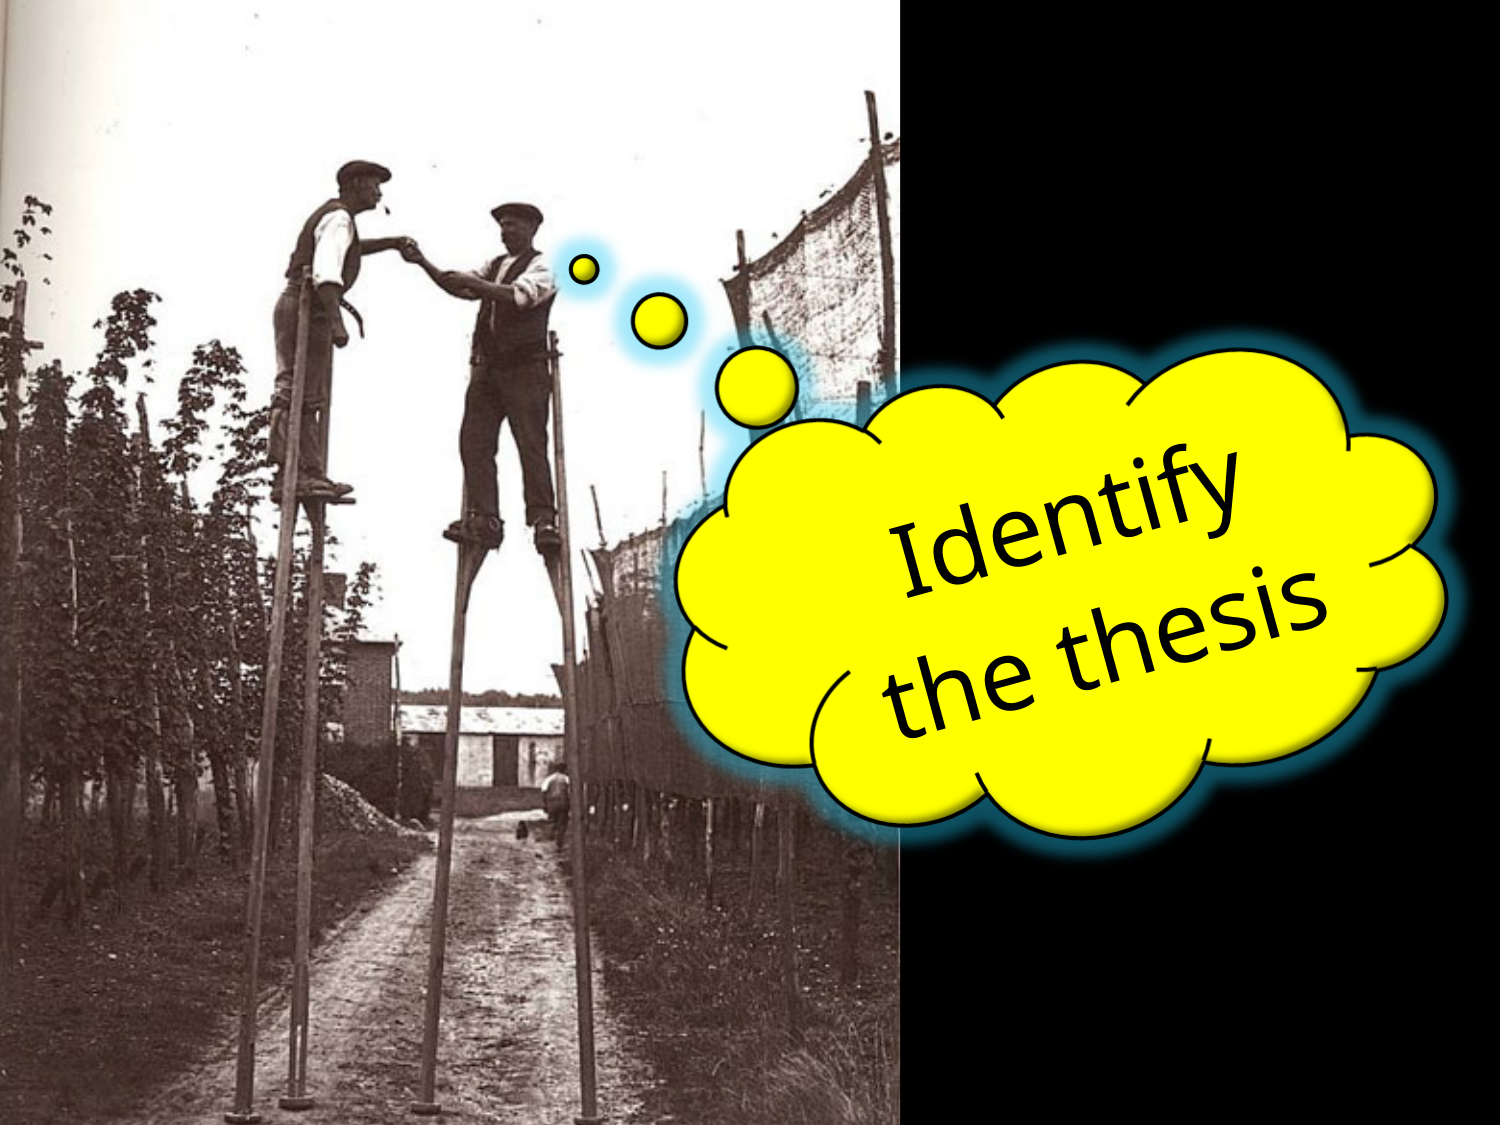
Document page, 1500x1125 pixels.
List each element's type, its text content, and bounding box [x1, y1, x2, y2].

picture [0, 0, 1488, 1125]
text_box Identify the thesis [800, 360, 1372, 798]
